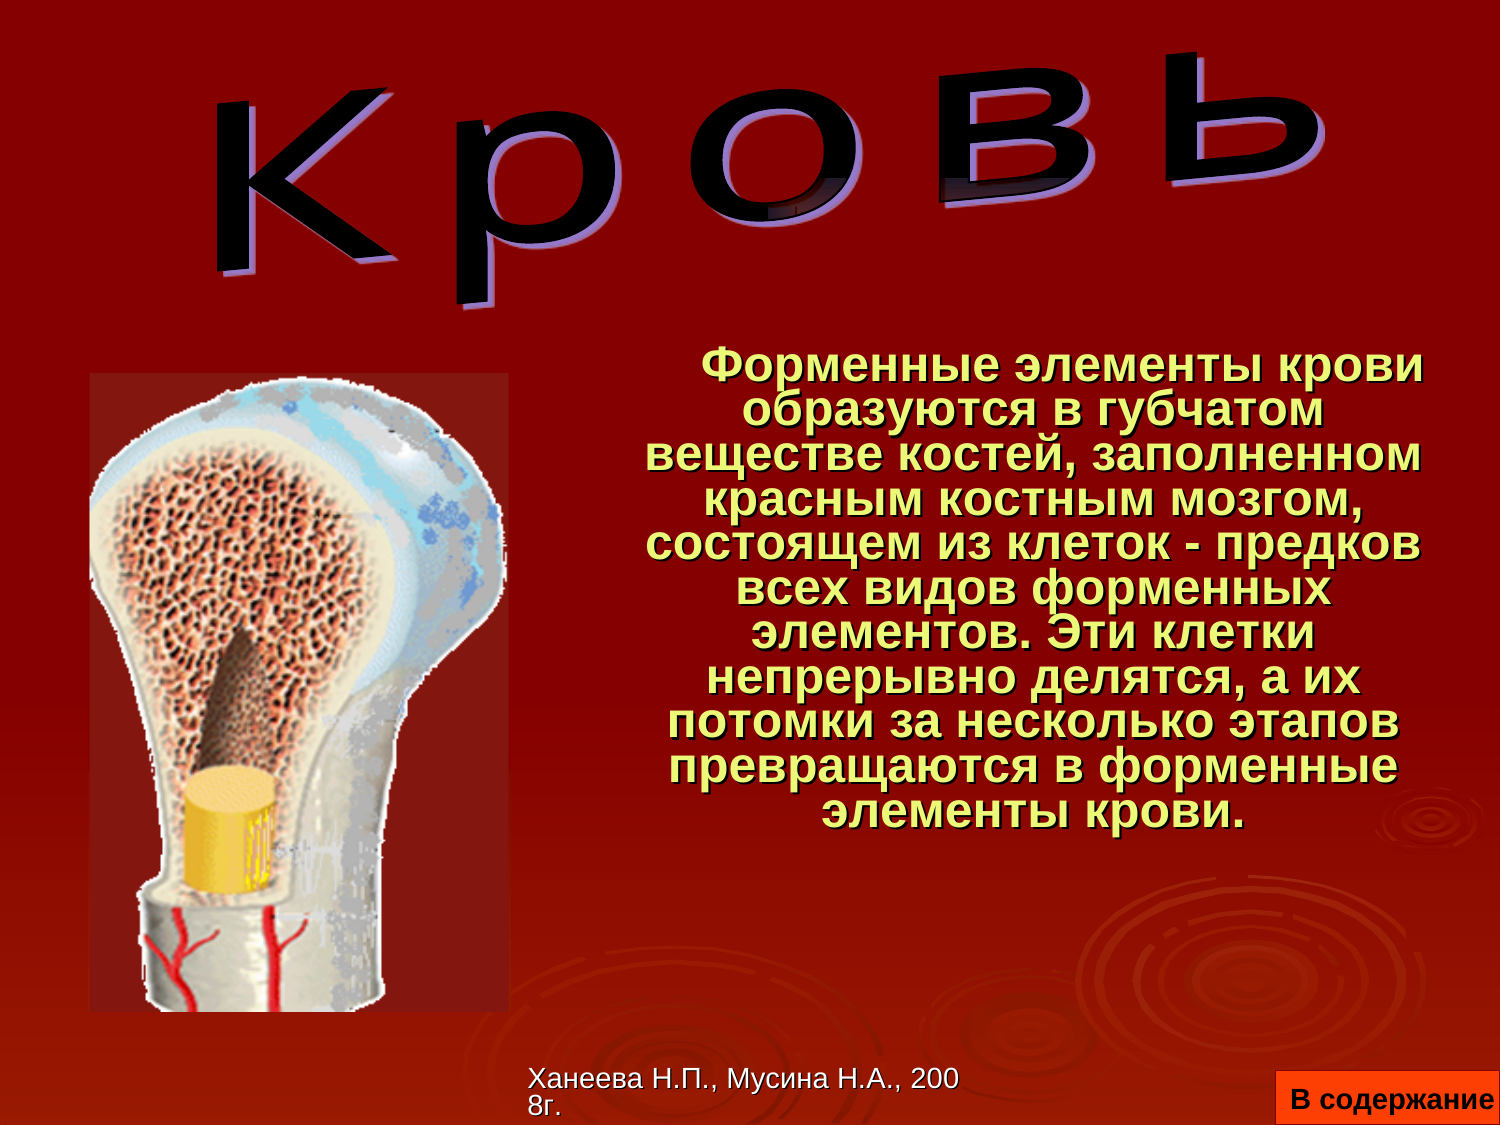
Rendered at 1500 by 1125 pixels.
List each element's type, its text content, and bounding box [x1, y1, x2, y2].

picture [88, 373, 511, 1012]
text_box Кровь [939, 68, 1088, 202]
text_box В содержание [1275, 1070, 1500, 1125]
text_box Кровь [1166, 52, 1317, 181]
text_box Кровь [691, 90, 855, 221]
text_box Кровь [457, 112, 614, 304]
title [76, 42, 1427, 230]
list Форменные элементы крови образуются в губчатом веществе костей, заполненном красным костным мозгом, состоящем из клеток - предков всех видов форменных элементов. Эти клетки непрерывно делятся, а их потомки за несколько этапов превращаются в форменные элементы крови. [620, 337, 1447, 929]
title [248, 185, 313, 230]
text_box Кровь [218, 88, 390, 271]
title [487, 131, 584, 225]
